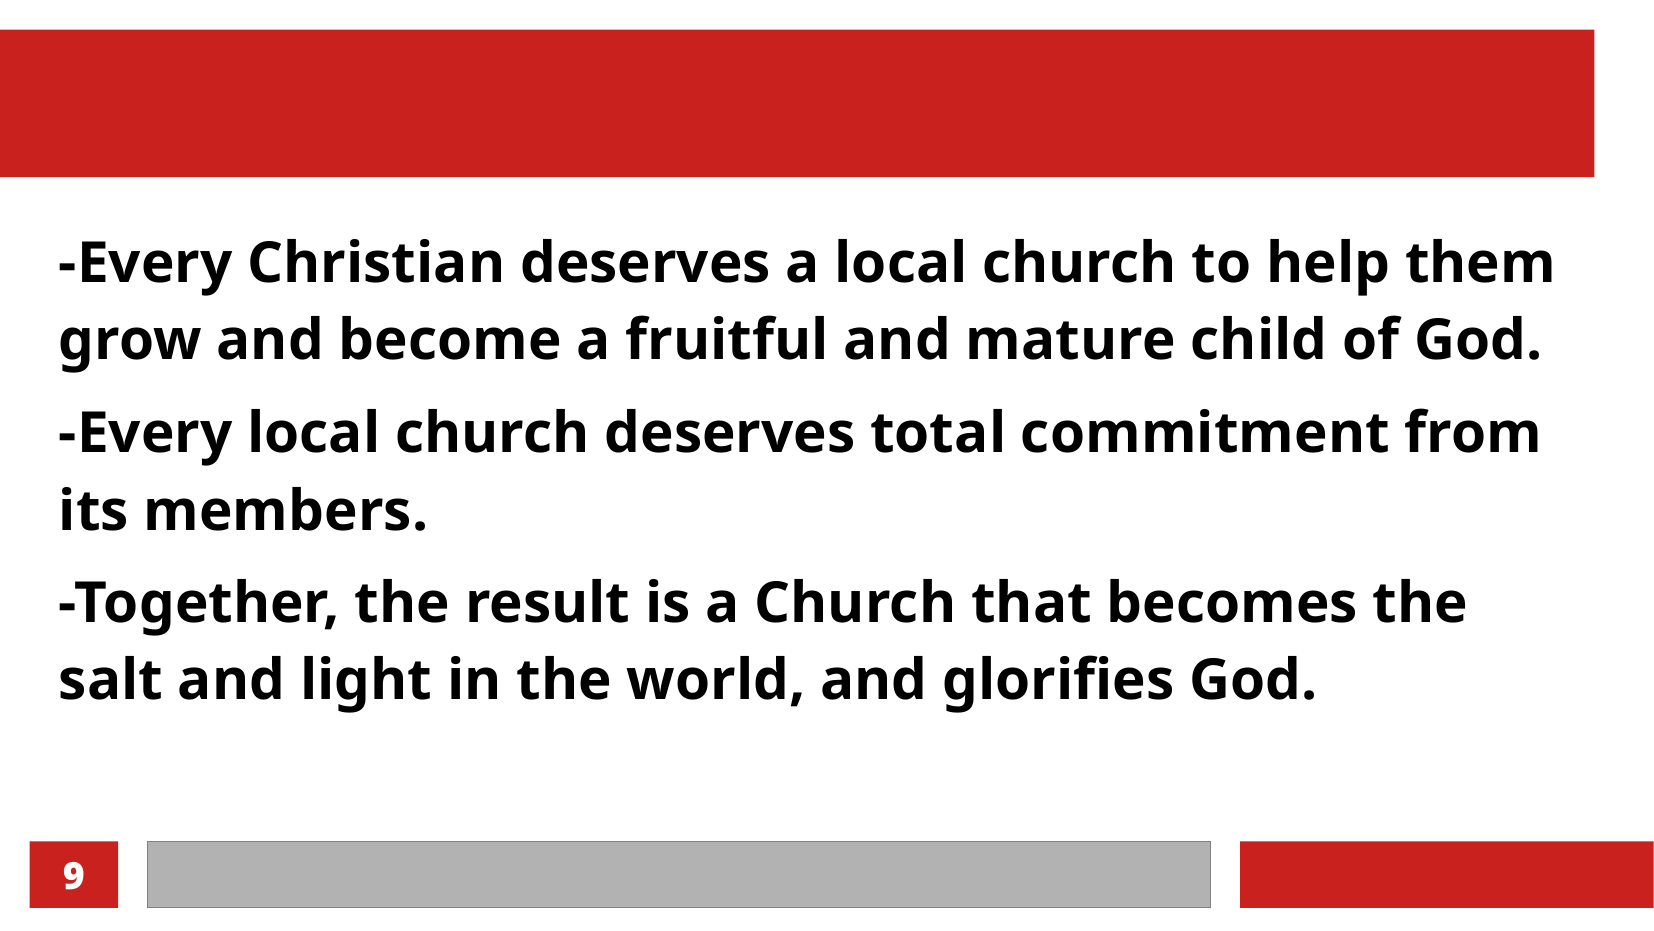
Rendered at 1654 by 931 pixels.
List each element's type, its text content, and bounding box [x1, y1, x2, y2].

list -Every Christian deserves a local church to help them grow and become a fruitful and mature child of God. -Every local church deserves total commitment from its members. -Together, the result is a Church that becomes the salt and light in the world, and glorifies God. [59, 221, 1565, 798]
